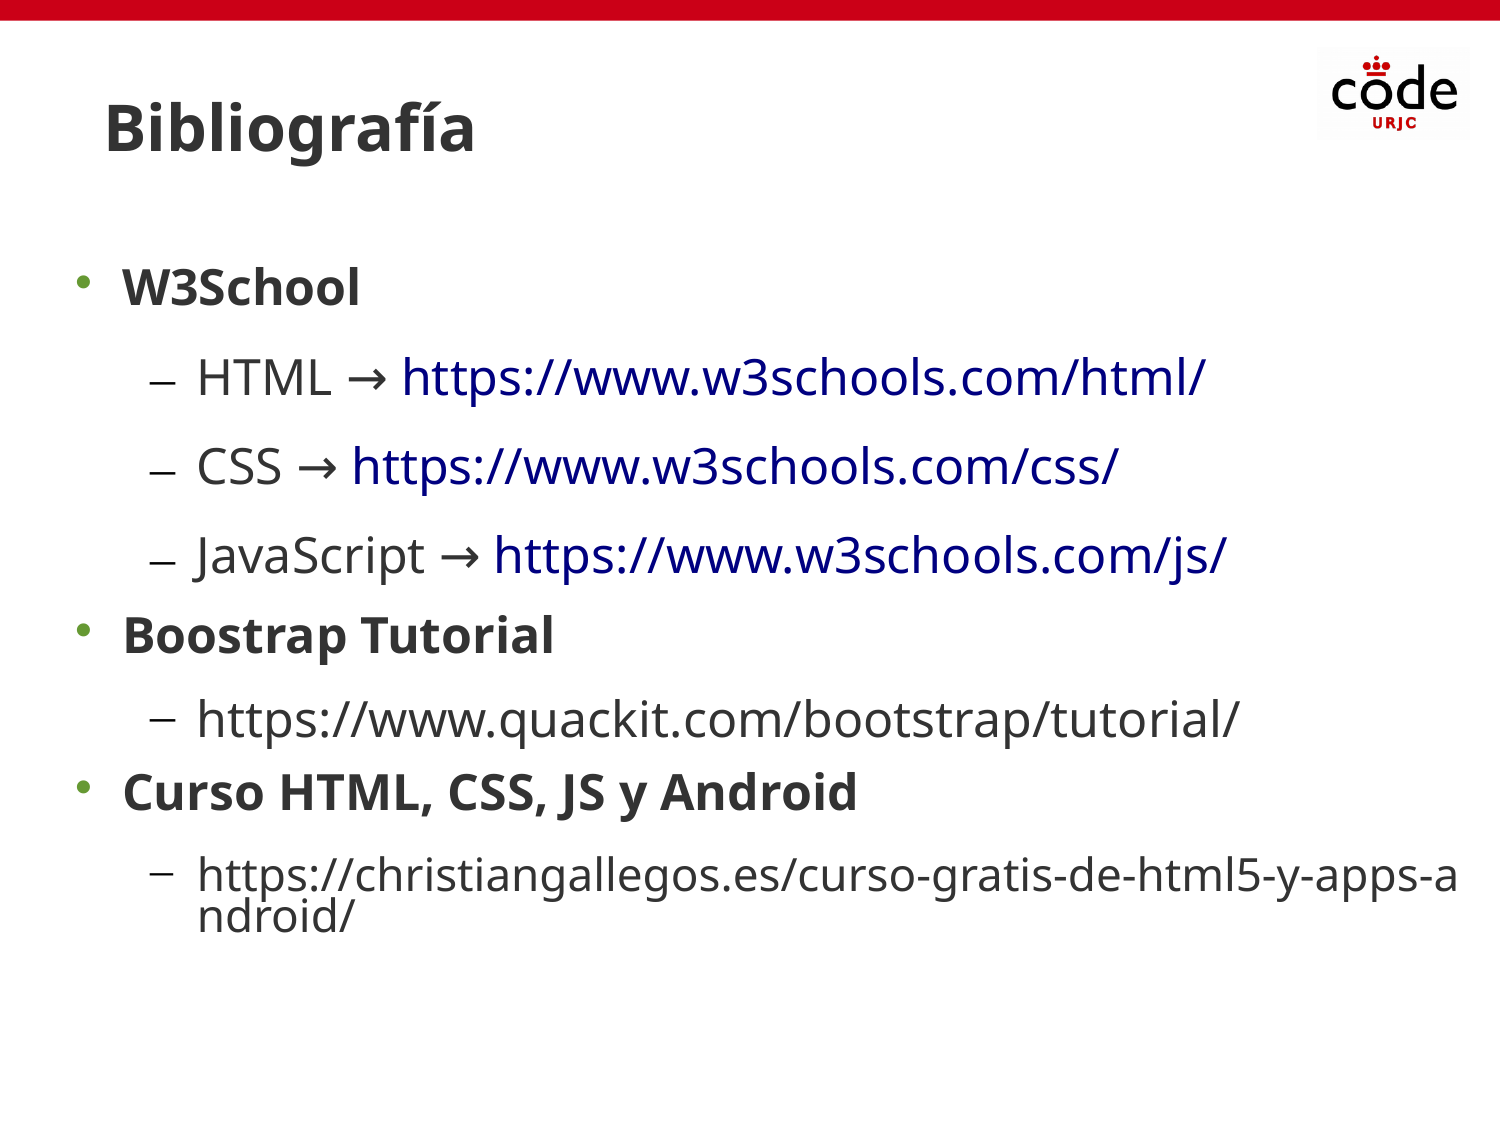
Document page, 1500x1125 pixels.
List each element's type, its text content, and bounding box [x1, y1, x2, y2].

list W3School HTML → https://www.w3schools.com/html/ CSS → https://www.w3schools.com/css/ JavaScript → https://www.w3schools.com/js/ Boostrap Tutorial https://www.quackit.com/bootstrap/tutorial/ Curso HTML, CSS, JS y Android https://christiangallegos.es/curso-gratis-de-html5-y-apps-android/ [75, 263, 1477, 1075]
title Bibliografía [68, 0, 1308, 167]
picture [1317, 47, 1470, 140]
